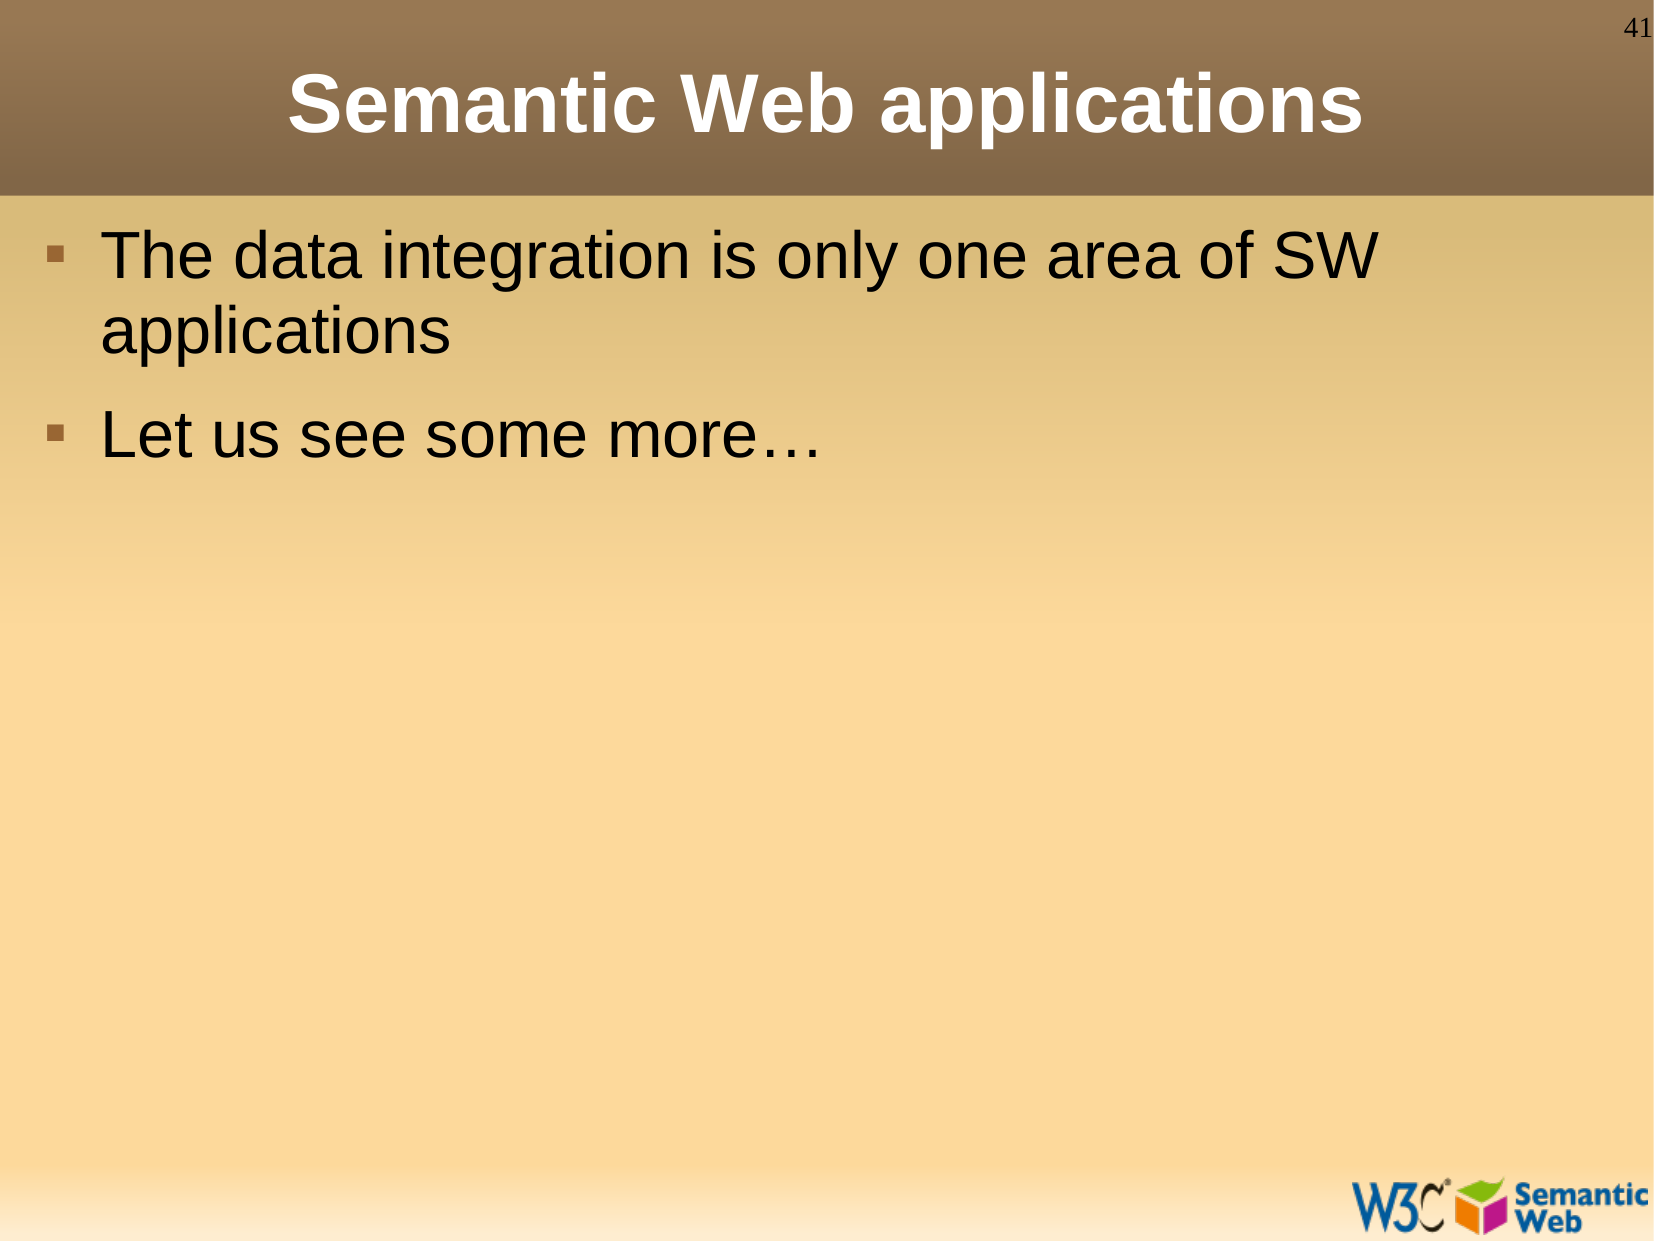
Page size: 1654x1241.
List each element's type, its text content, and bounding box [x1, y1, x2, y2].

title Semantic Web applications [0, 0, 1654, 208]
list The data integration is only one area of SW applications Let us see some more… [29, 218, 1624, 1205]
picture [0, 208, 1654, 1241]
